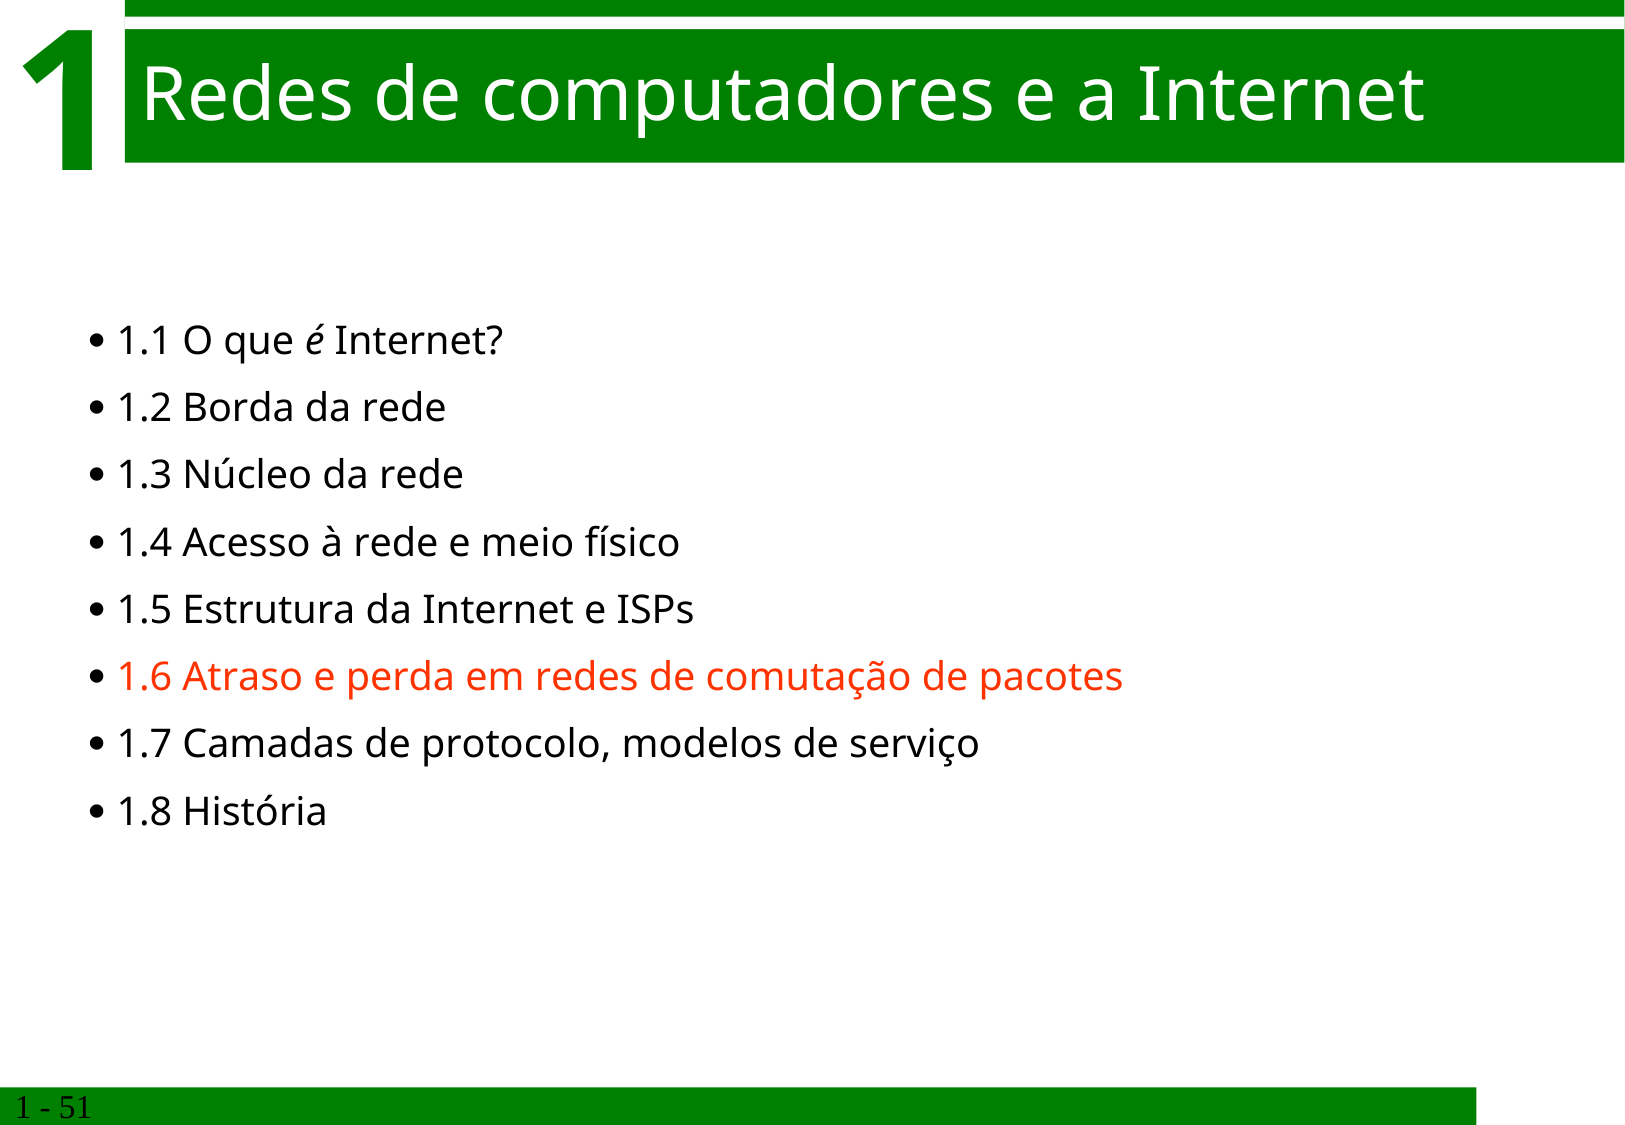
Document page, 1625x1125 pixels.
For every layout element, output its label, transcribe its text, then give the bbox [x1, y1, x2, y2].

text_box Redes de computadores e a Internet [125, 37, 1625, 138]
list  1.1 O que é Internet?  1.2 Borda da rede  1.3 Núcleo da rede  1.4 Acesso à rede e meio físico  1.5 Estrutura da Internet e ISPs  1.6 Atraso e perda em redes de comutação de pacotes  1.7 Camadas de protocolo, modelos de serviço  1.8 História [0, 312, 1459, 843]
